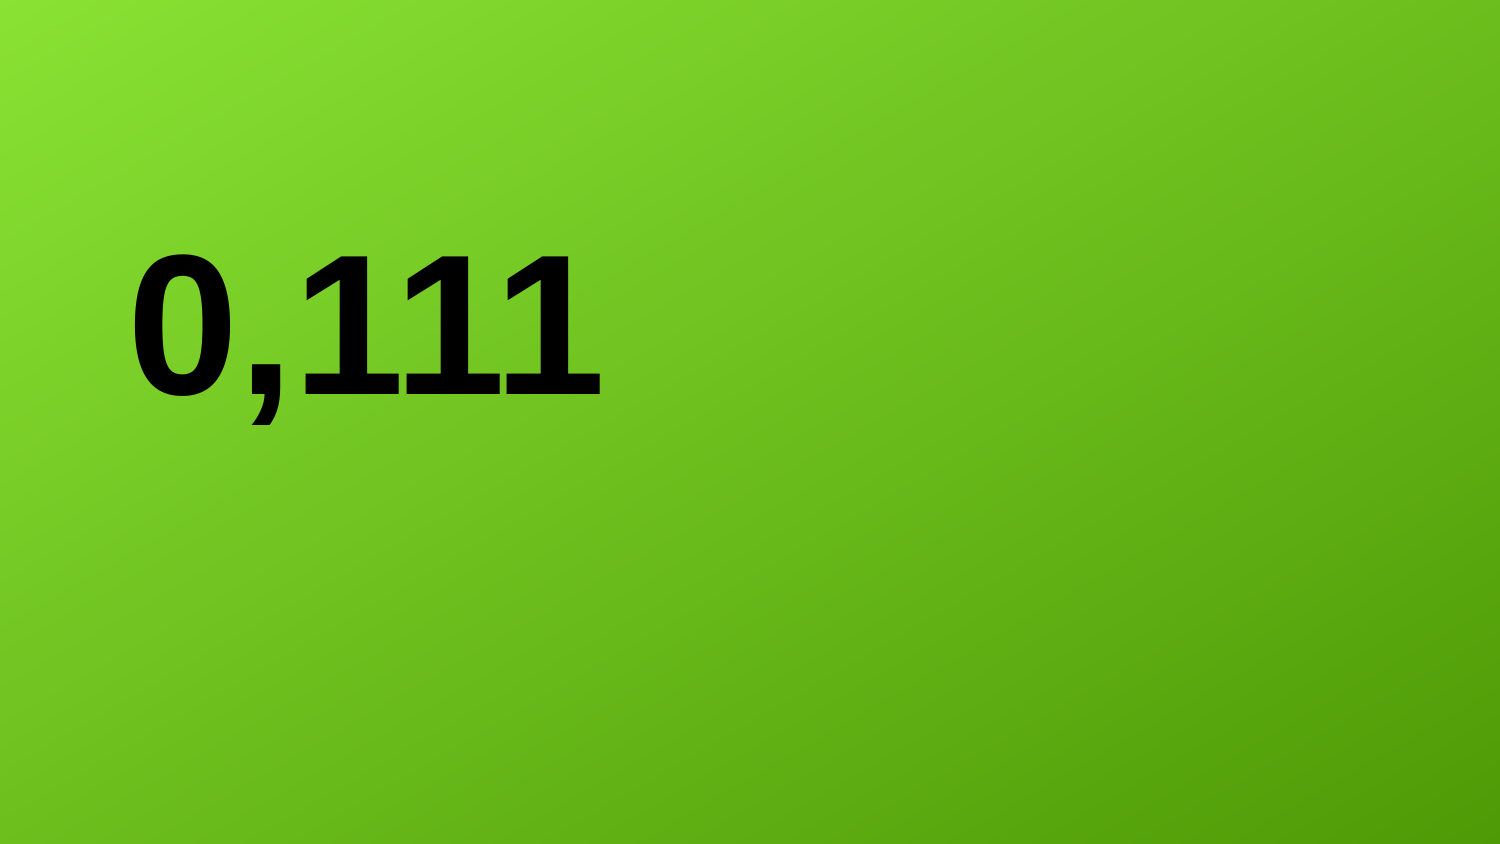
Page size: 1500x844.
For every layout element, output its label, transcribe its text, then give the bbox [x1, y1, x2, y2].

text_box 0,111 [162, 276, 202, 374]
text_box 0,111 [112, 259, 1388, 450]
